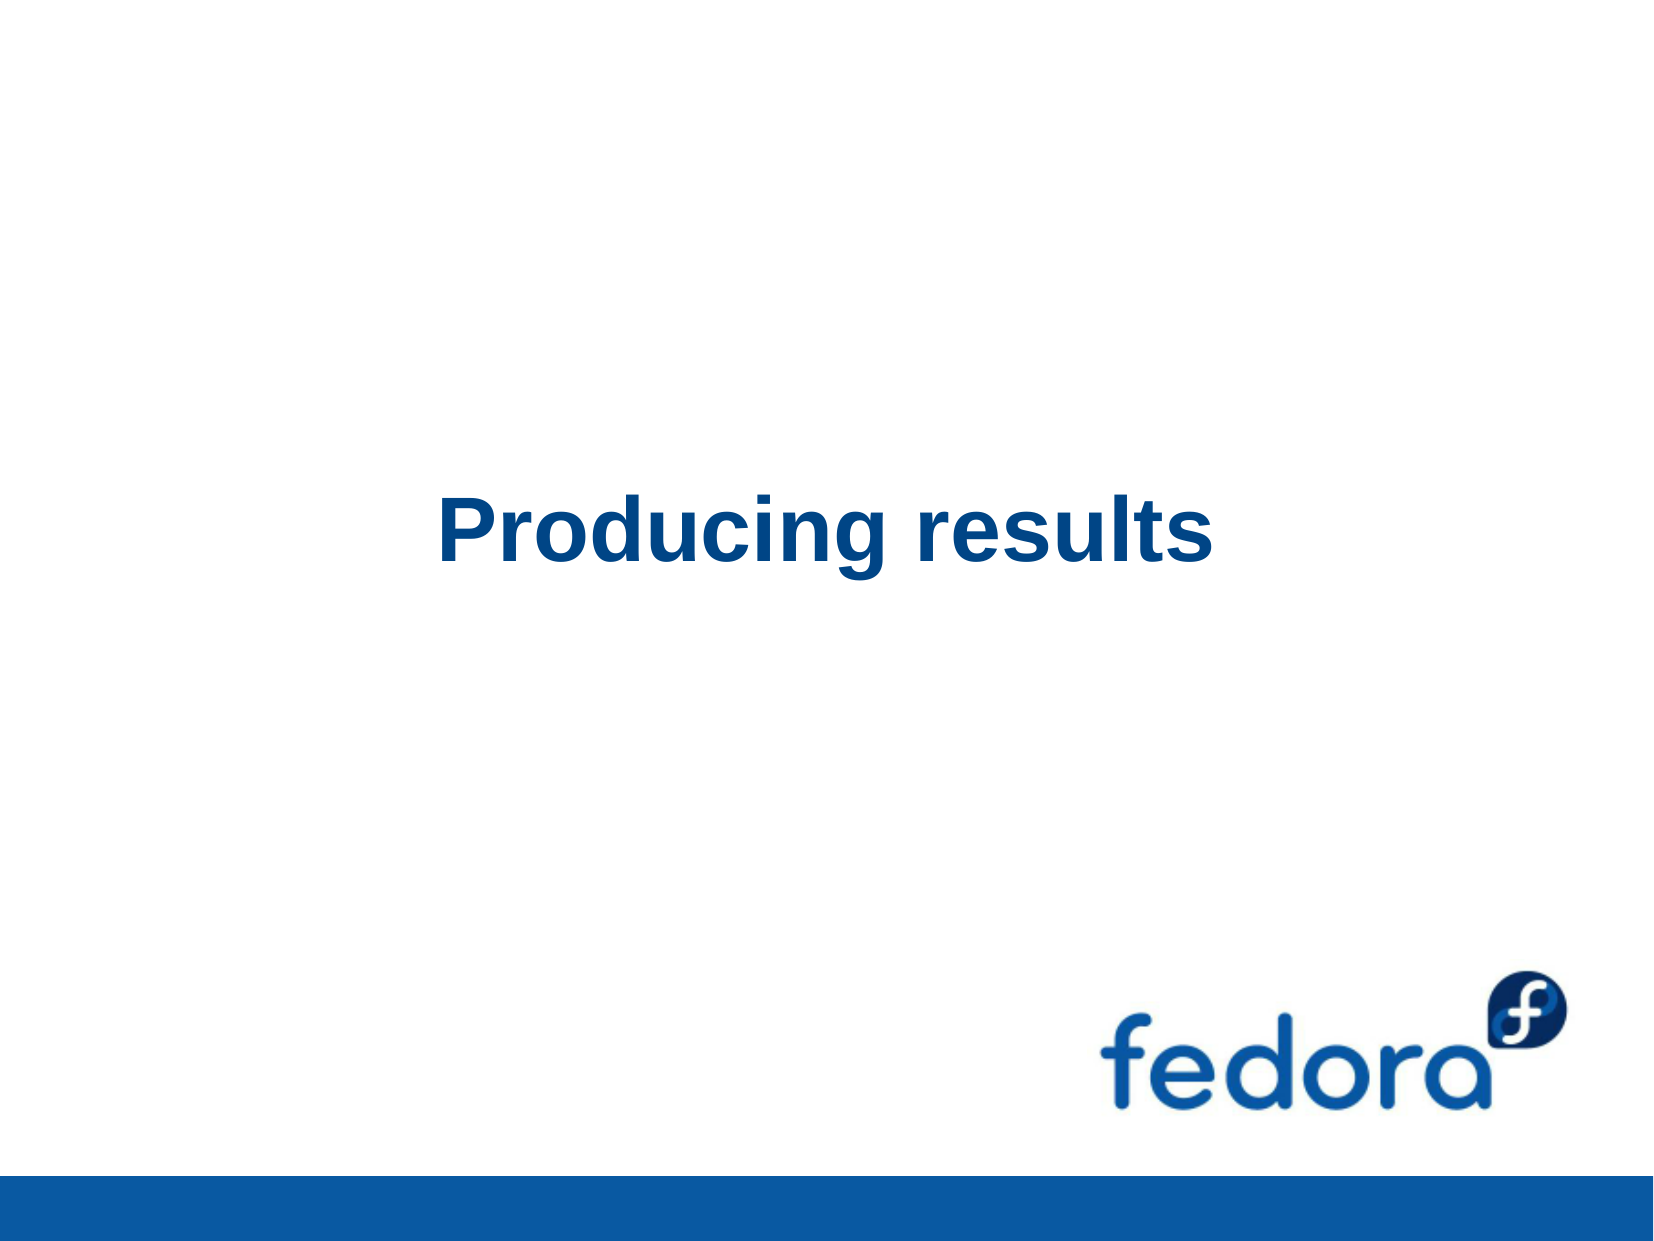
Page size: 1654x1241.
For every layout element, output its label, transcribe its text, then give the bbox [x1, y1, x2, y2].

picture [0, 1176, 1654, 1241]
picture [1087, 959, 1576, 1125]
subtitle Producing results [82, 56, 1571, 1102]
